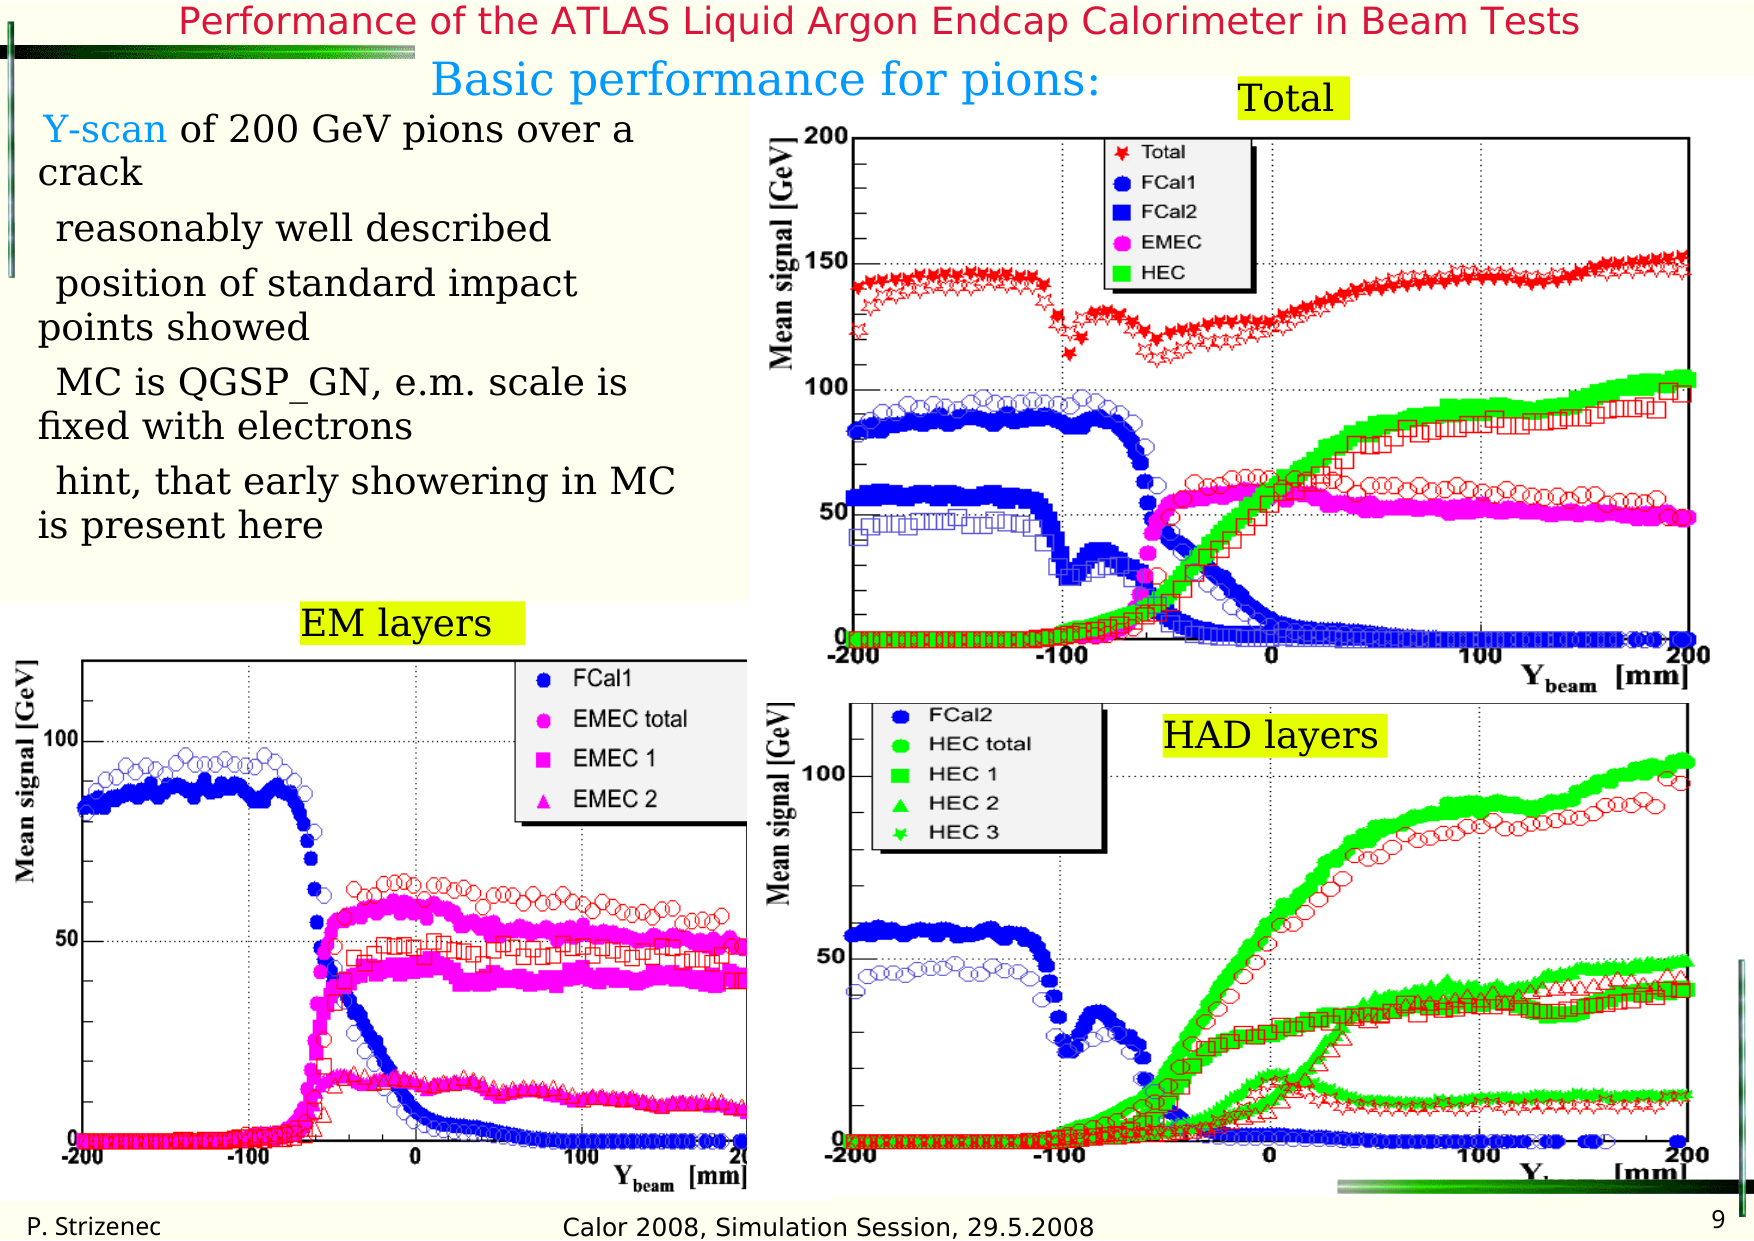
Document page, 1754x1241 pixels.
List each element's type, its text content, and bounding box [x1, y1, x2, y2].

list Basic performance for pions: [412, 52, 1352, 114]
text_box EM layers [300, 601, 526, 646]
text_box HAD layers [1162, 713, 1388, 758]
text_box Y-scan of 200 GeV pions over a crack reasonably well described position of standard impact points showed MC is QGSP_GN, e.m. scale is fixed with electrons hint, that early showering in MC is present here [37, 107, 706, 618]
text_box Total [1237, 76, 1351, 121]
text_box <number> [1661, 1201, 1754, 1233]
text_box Performance of the ATLAS Liquid Argon Endcap Calorimeter in Beam Tests [17, 0, 1743, 44]
text_box Calor 2008, Simulation Session, 29.5.2008 [562, 1213, 1151, 1241]
picture [0, 76, 1754, 1202]
text_box P. Strizenec [0, 1208, 188, 1241]
picture [0, 21, 415, 278]
